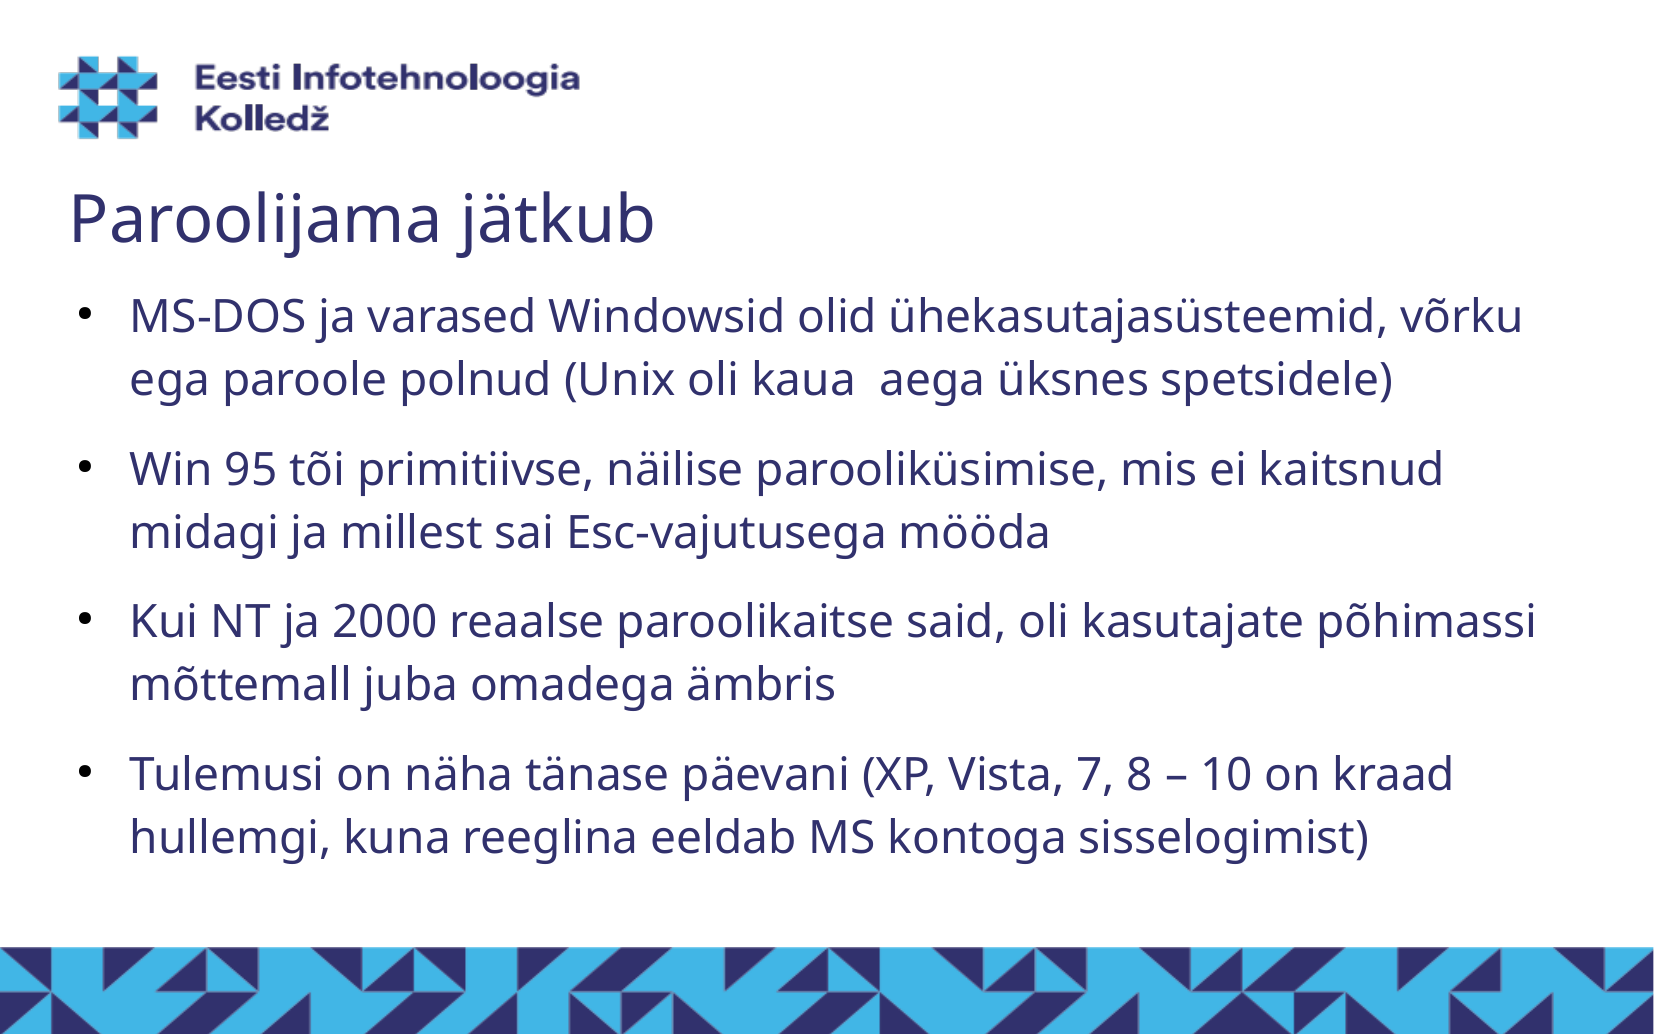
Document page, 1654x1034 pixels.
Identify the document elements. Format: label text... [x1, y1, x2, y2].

title Paroolijama jätkub [68, 147, 1536, 283]
list MS-DOS ja varased Windowsid olid ühekasutajasüsteemid, võrku ega paroole polnud (Unix oli kaua aega üksnes spetsidele) Win 95 tõi primitiivse, näilise parooliküsimise, mis ei kaitsnud midagi ja millest sai Esc-vajutusega mööda Kui NT ja 2000 reaalse paroolikaitse said, oli kasutajate põhimassi mõttemall juba omadega ämbris Tulemusi on näha tänase päevani (XP, Vista, 7, 8 – 10 on kraad hullemgi, kuna reeglina eeldab MS kontoga sisselogimist) [59, 283, 1595, 936]
